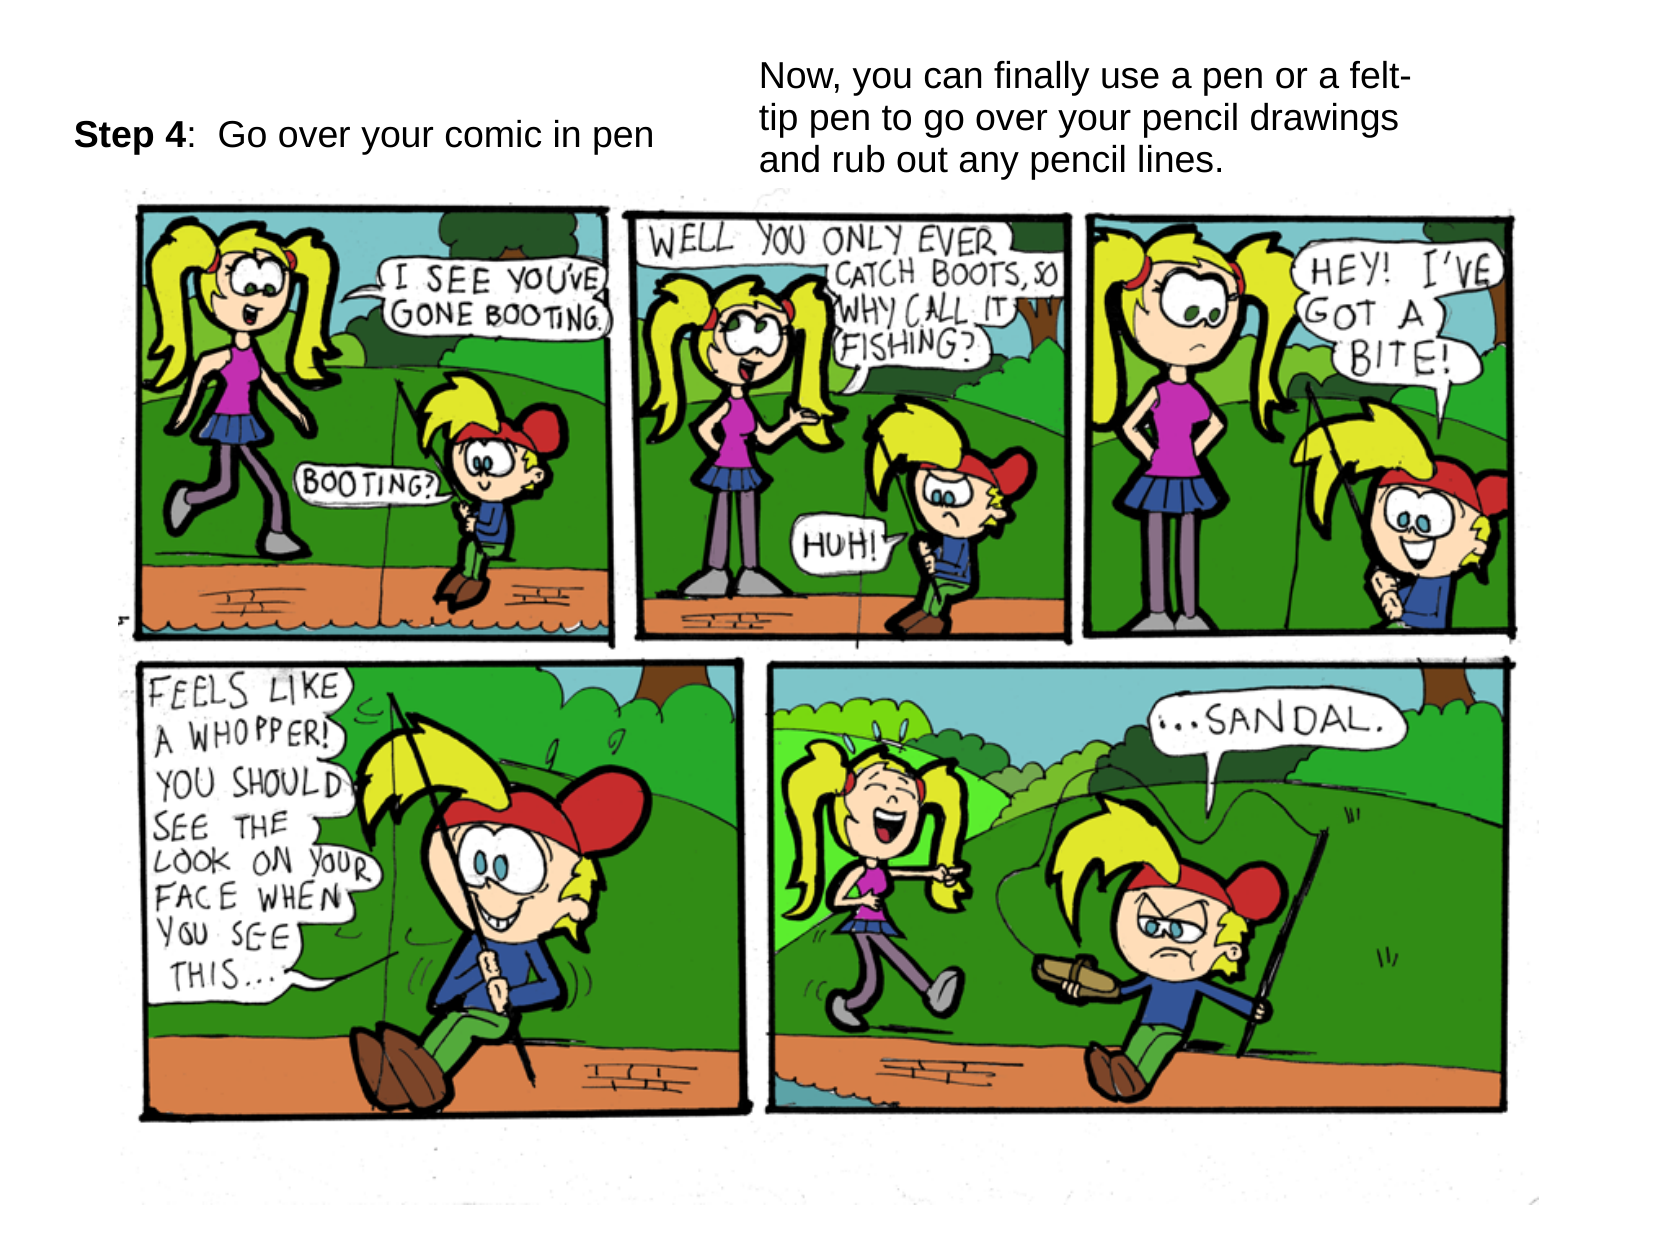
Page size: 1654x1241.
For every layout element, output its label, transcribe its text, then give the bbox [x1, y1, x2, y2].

text_box Step 4: Go over your comic in pen [59, 106, 686, 164]
text_box Now, you can finally use a pen or a felt-tip pen to go over your pencil drawings and rub out any pencil lines. [744, 47, 1465, 189]
picture [118, 188, 1539, 1205]
